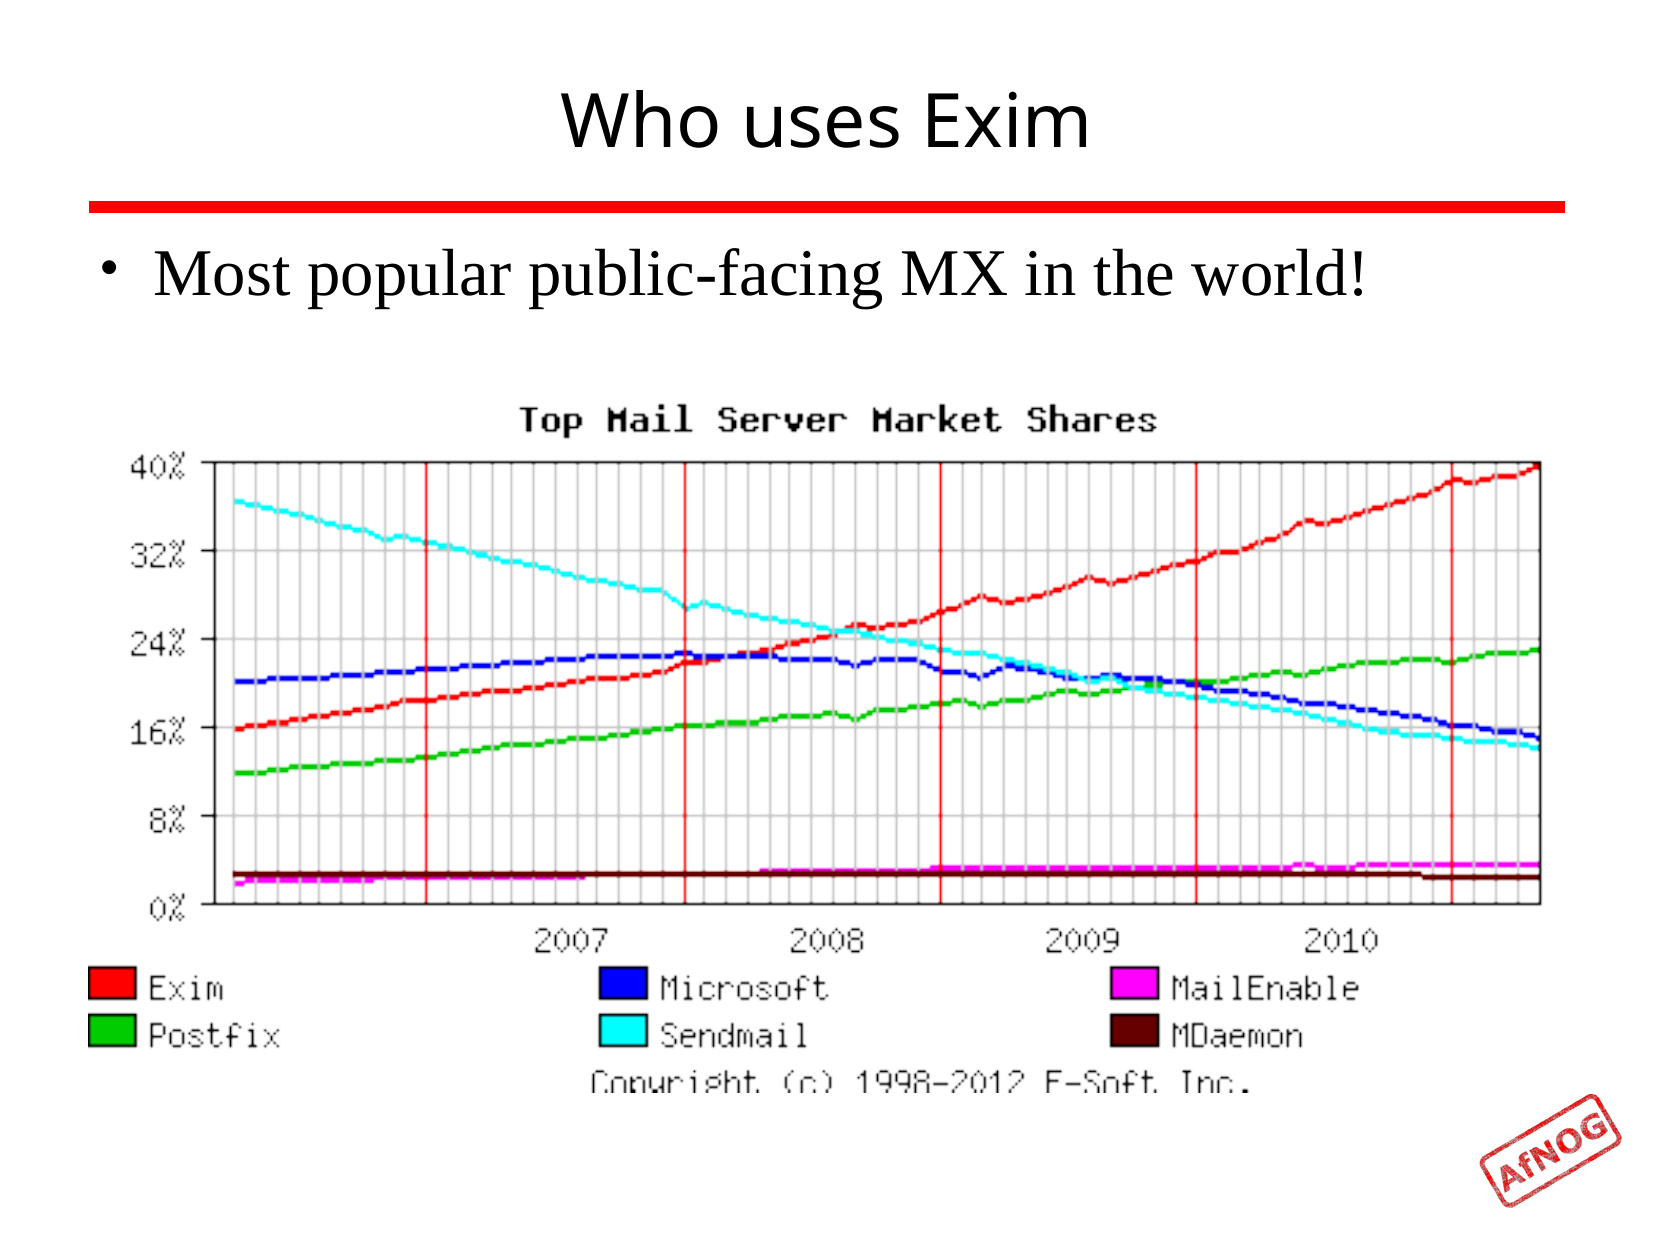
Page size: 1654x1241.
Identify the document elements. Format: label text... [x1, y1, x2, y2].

picture [1476, 1090, 1625, 1211]
title Who uses Exim [88, 29, 1565, 207]
list Most popular public-facing MX in the world! [82, 236, 1571, 1123]
picture [88, 367, 1565, 1093]
